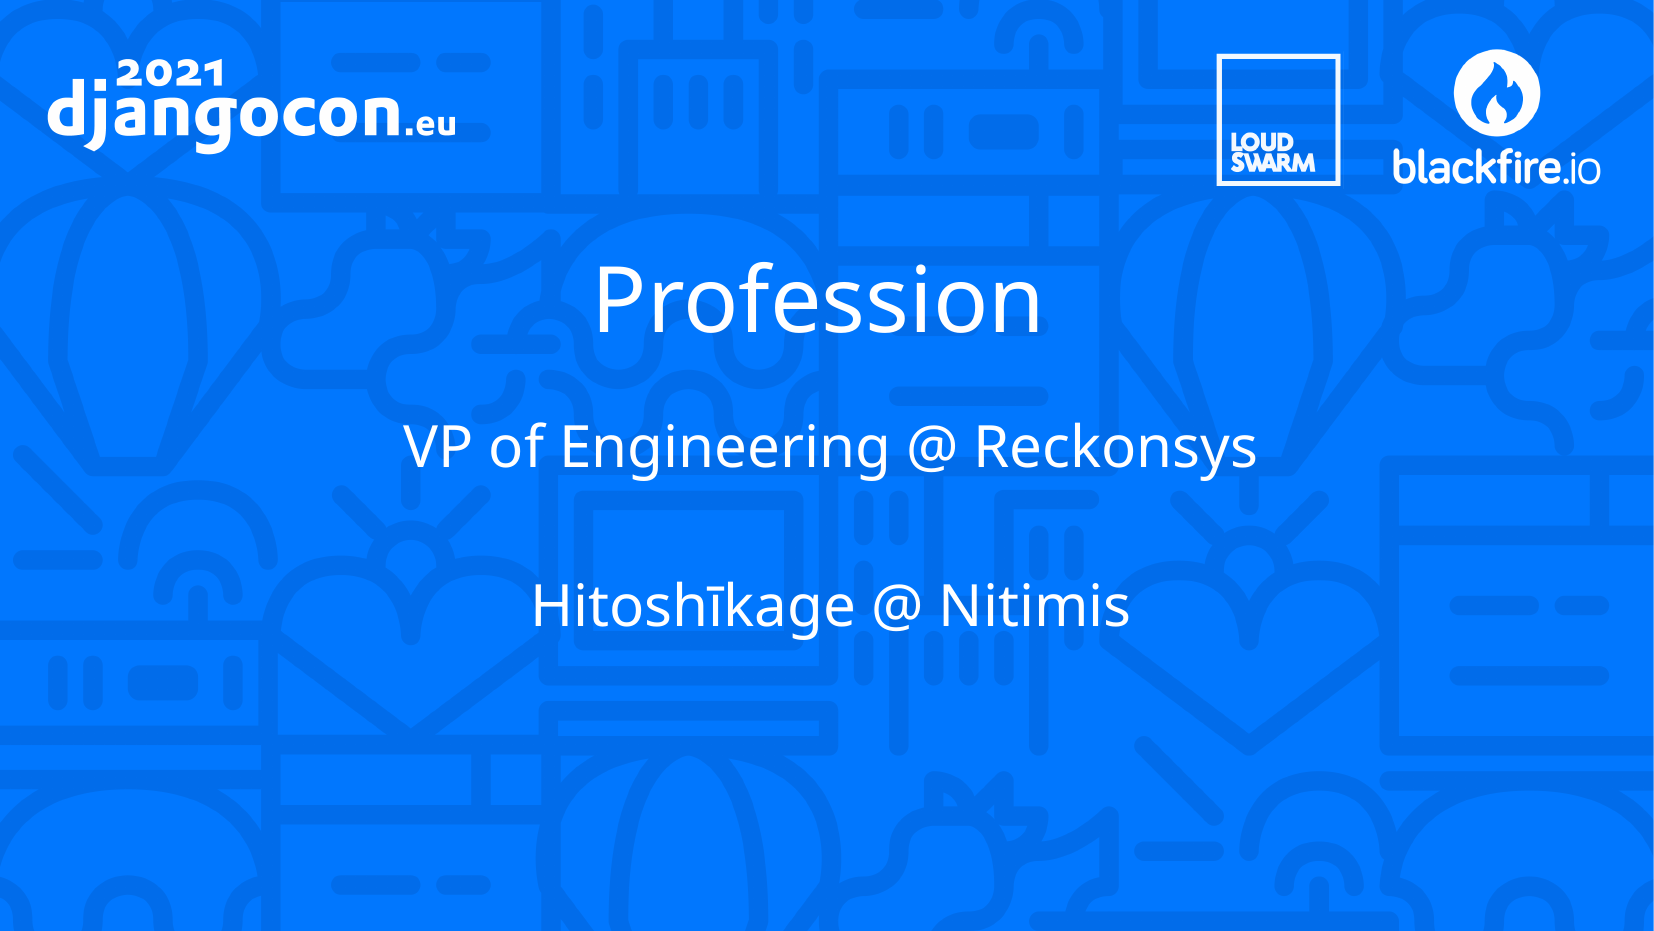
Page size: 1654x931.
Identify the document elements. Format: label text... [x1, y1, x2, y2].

title Profession [75, 219, 1564, 376]
picture [0, 0, 1654, 931]
subtitle VP of Engineering @ Reckonsys Hitoshīkage @ Nitimis [86, 405, 1576, 931]
